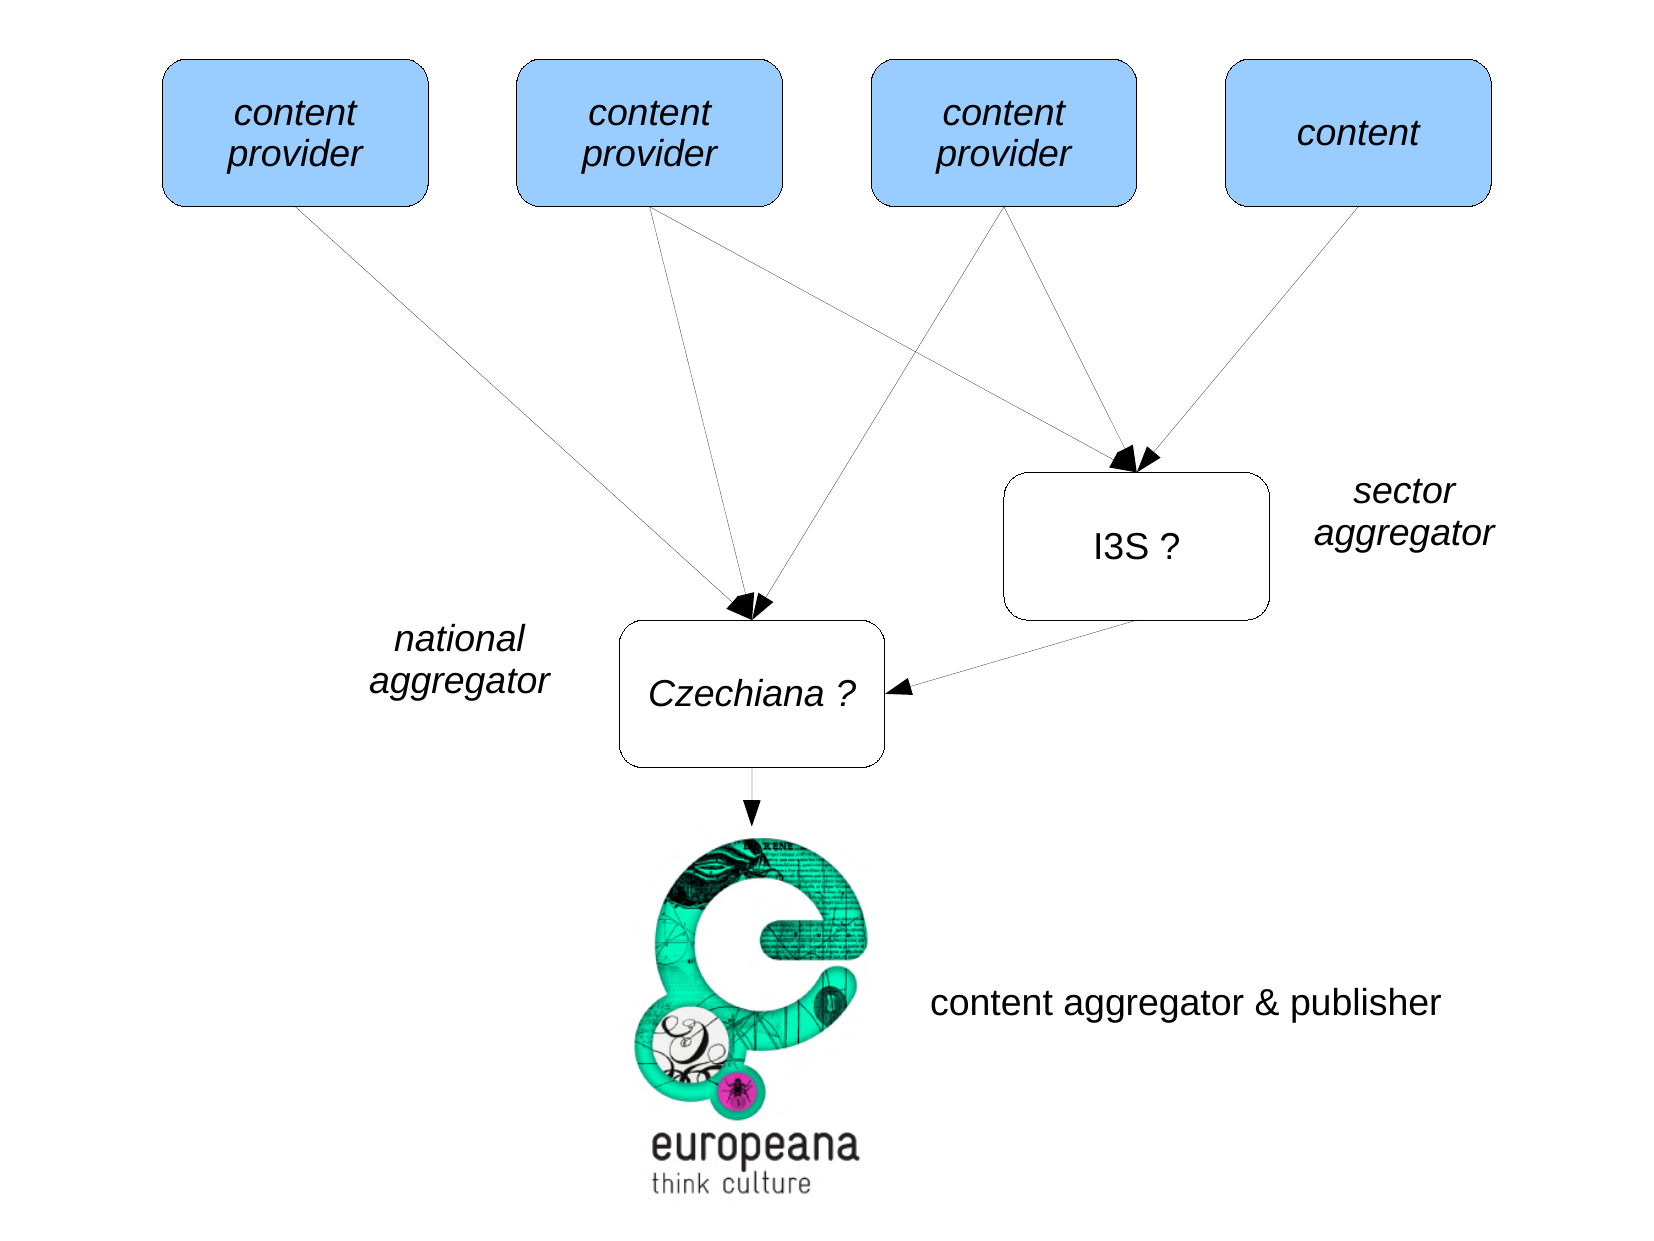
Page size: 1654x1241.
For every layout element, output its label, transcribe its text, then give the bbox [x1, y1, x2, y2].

picture [617, 826, 886, 1211]
text_box sector aggregator [1299, 462, 1510, 591]
text_box national aggregator [354, 609, 565, 739]
text_box I3S ? [1003, 472, 1270, 621]
text_box content [1225, 59, 1492, 207]
text_box content provider [162, 59, 429, 207]
text_box content provider [516, 59, 783, 207]
text_box content aggregator & publisher [915, 974, 1506, 1032]
text_box Czechiana ? [619, 620, 885, 768]
text_box content provider [871, 59, 1137, 207]
